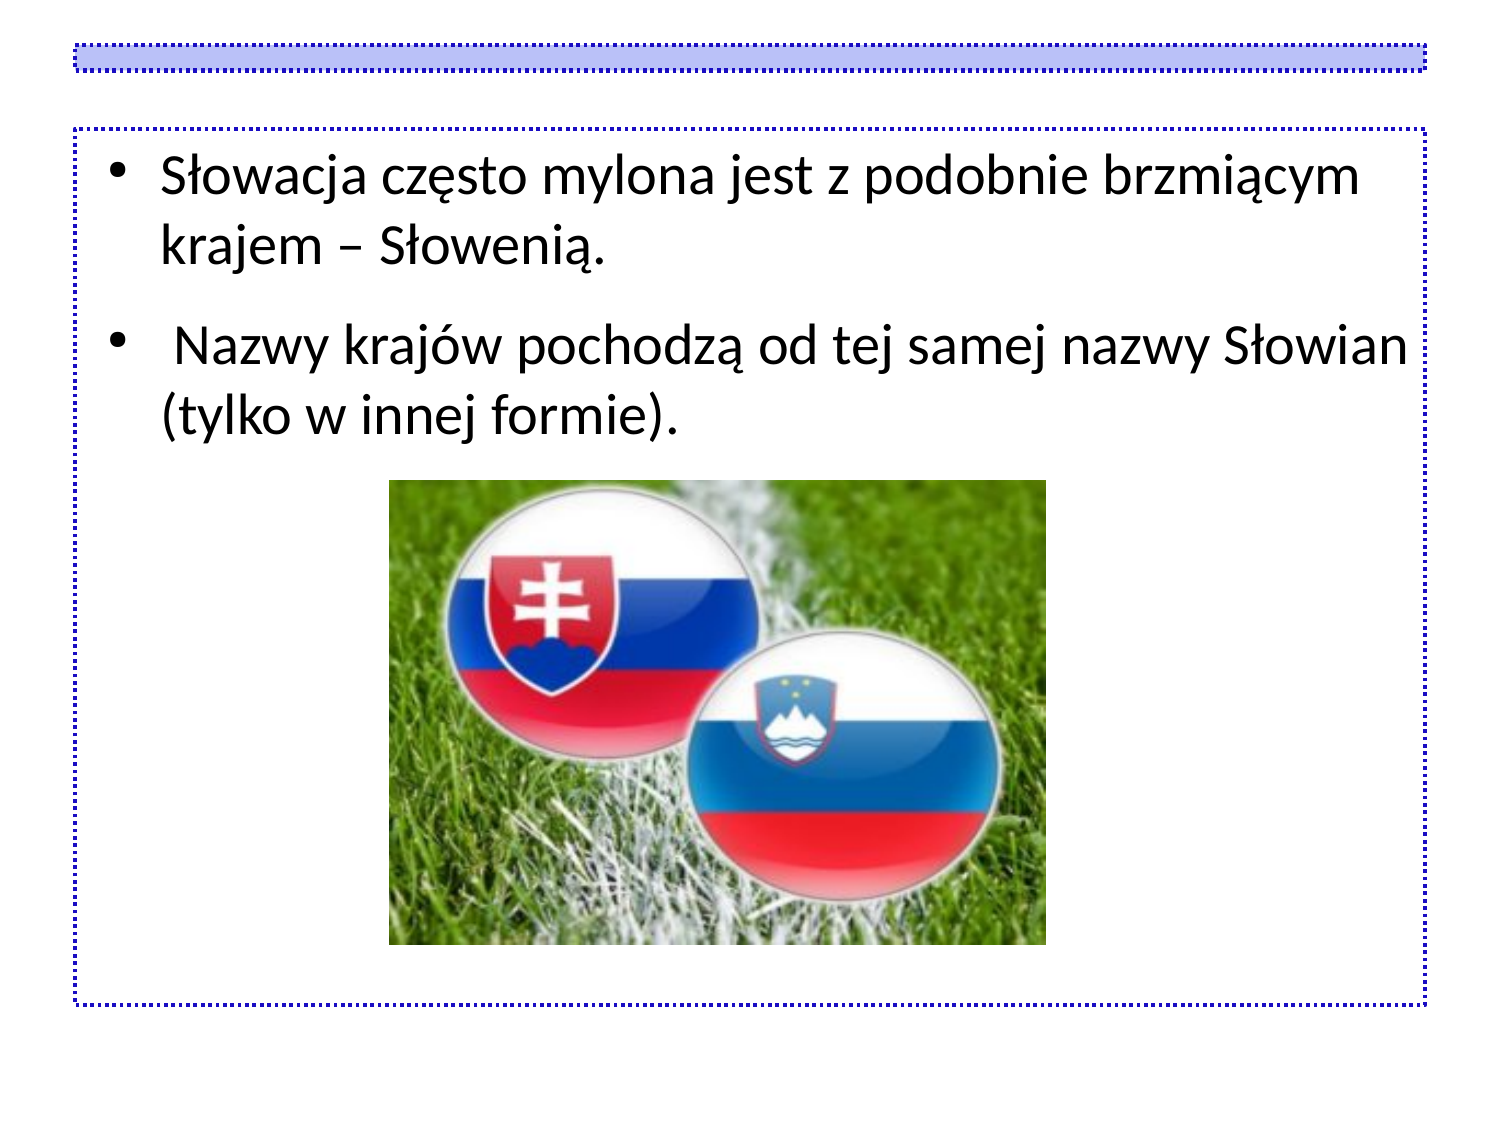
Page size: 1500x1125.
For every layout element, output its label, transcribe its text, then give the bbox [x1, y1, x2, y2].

picture [389, 480, 1046, 945]
list Słowacja często mylona jest z podobnie brzmiącym krajem – Słowenią. Nazwy krajów pochodzą od tej samej nazwy Słowian (tylko w innej formie). [75, 128, 1425, 1005]
title [75, 45, 1425, 71]
